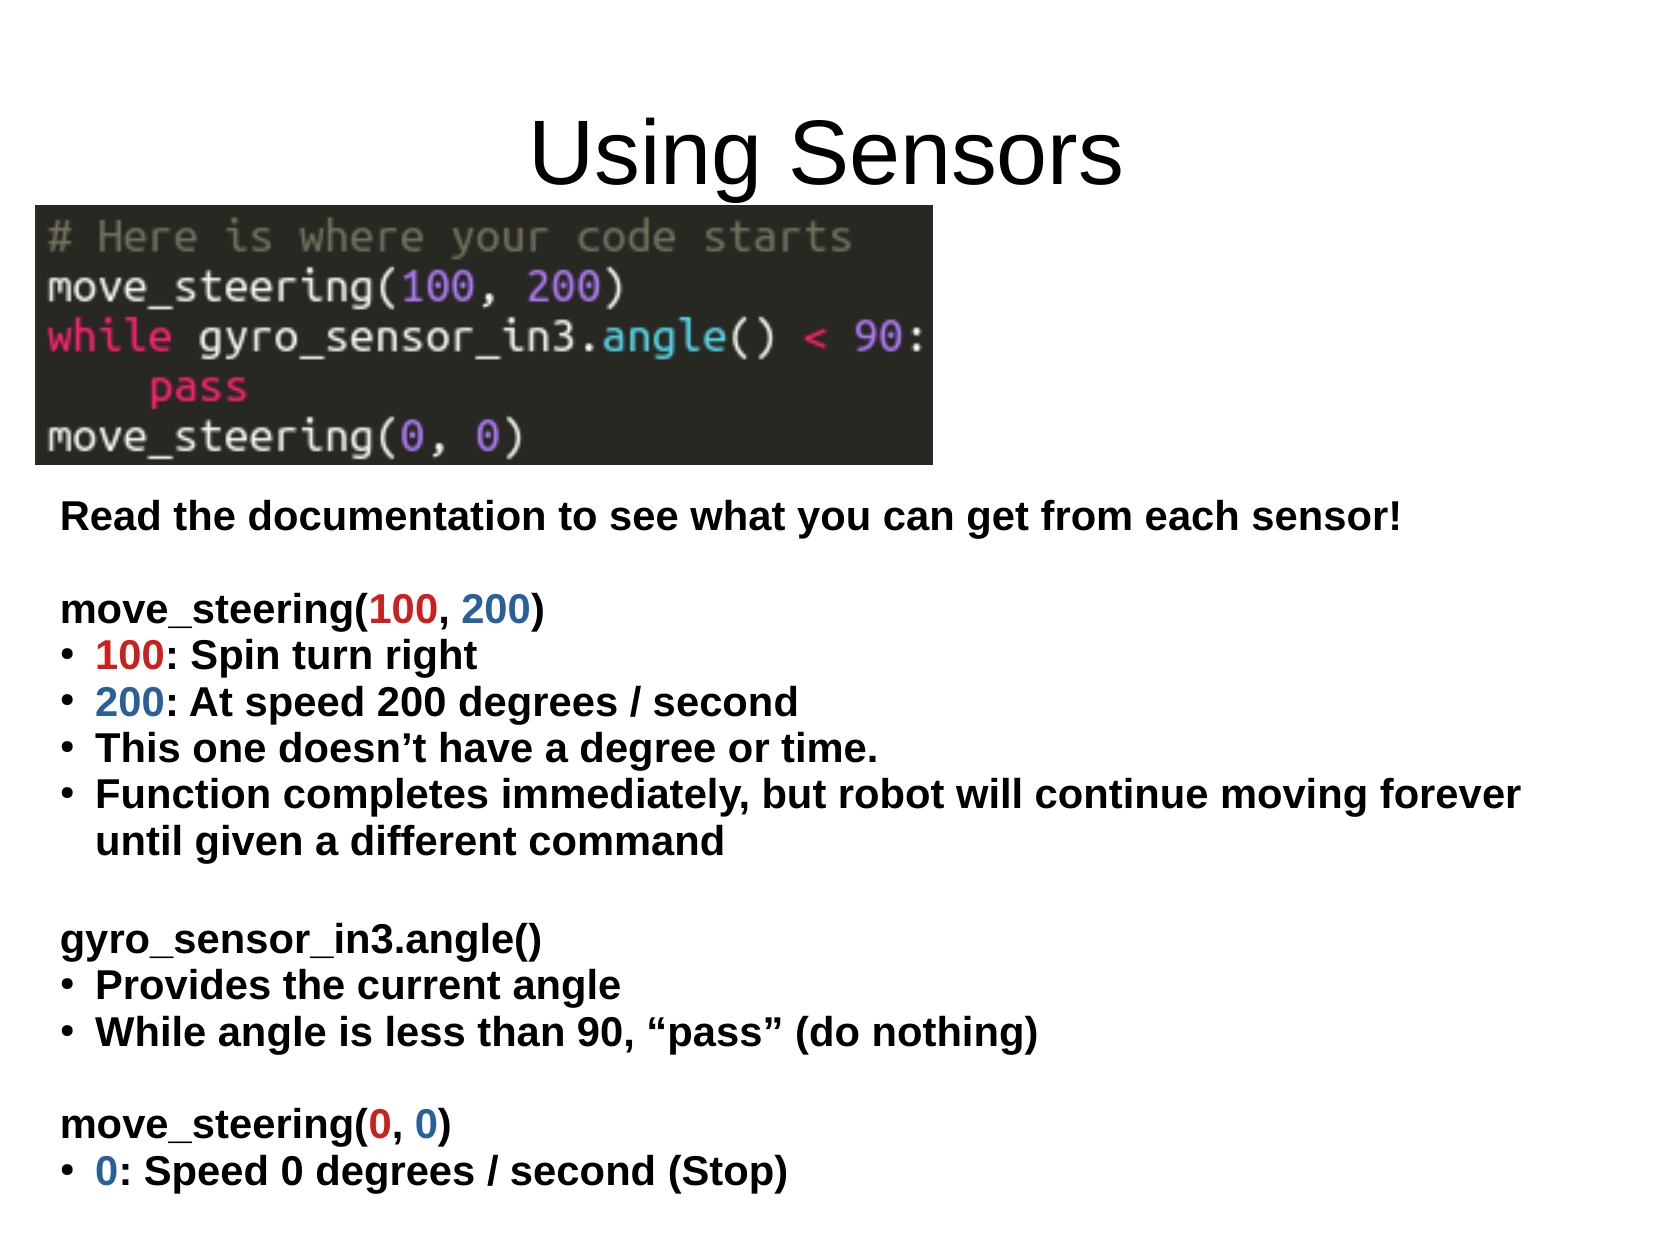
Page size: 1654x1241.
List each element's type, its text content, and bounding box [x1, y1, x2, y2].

text_box Read the documentation to see what you can get from each sensor! move_steering(100, 200) 100: Spin turn right 200: At speed 200 degrees / second This one doesn’t have a degree or time. Function completes immediately, but robot will continue moving forever until given a different command gyro_sensor_in3.angle() Provides the current angle While angle is less than 90, “pass” (do nothing) move_steering(0, 0) 0: Speed 0 degrees / second (Stop) [45, 484, 1546, 1212]
title Using Sensors [82, 49, 1571, 257]
picture [35, 205, 933, 466]
